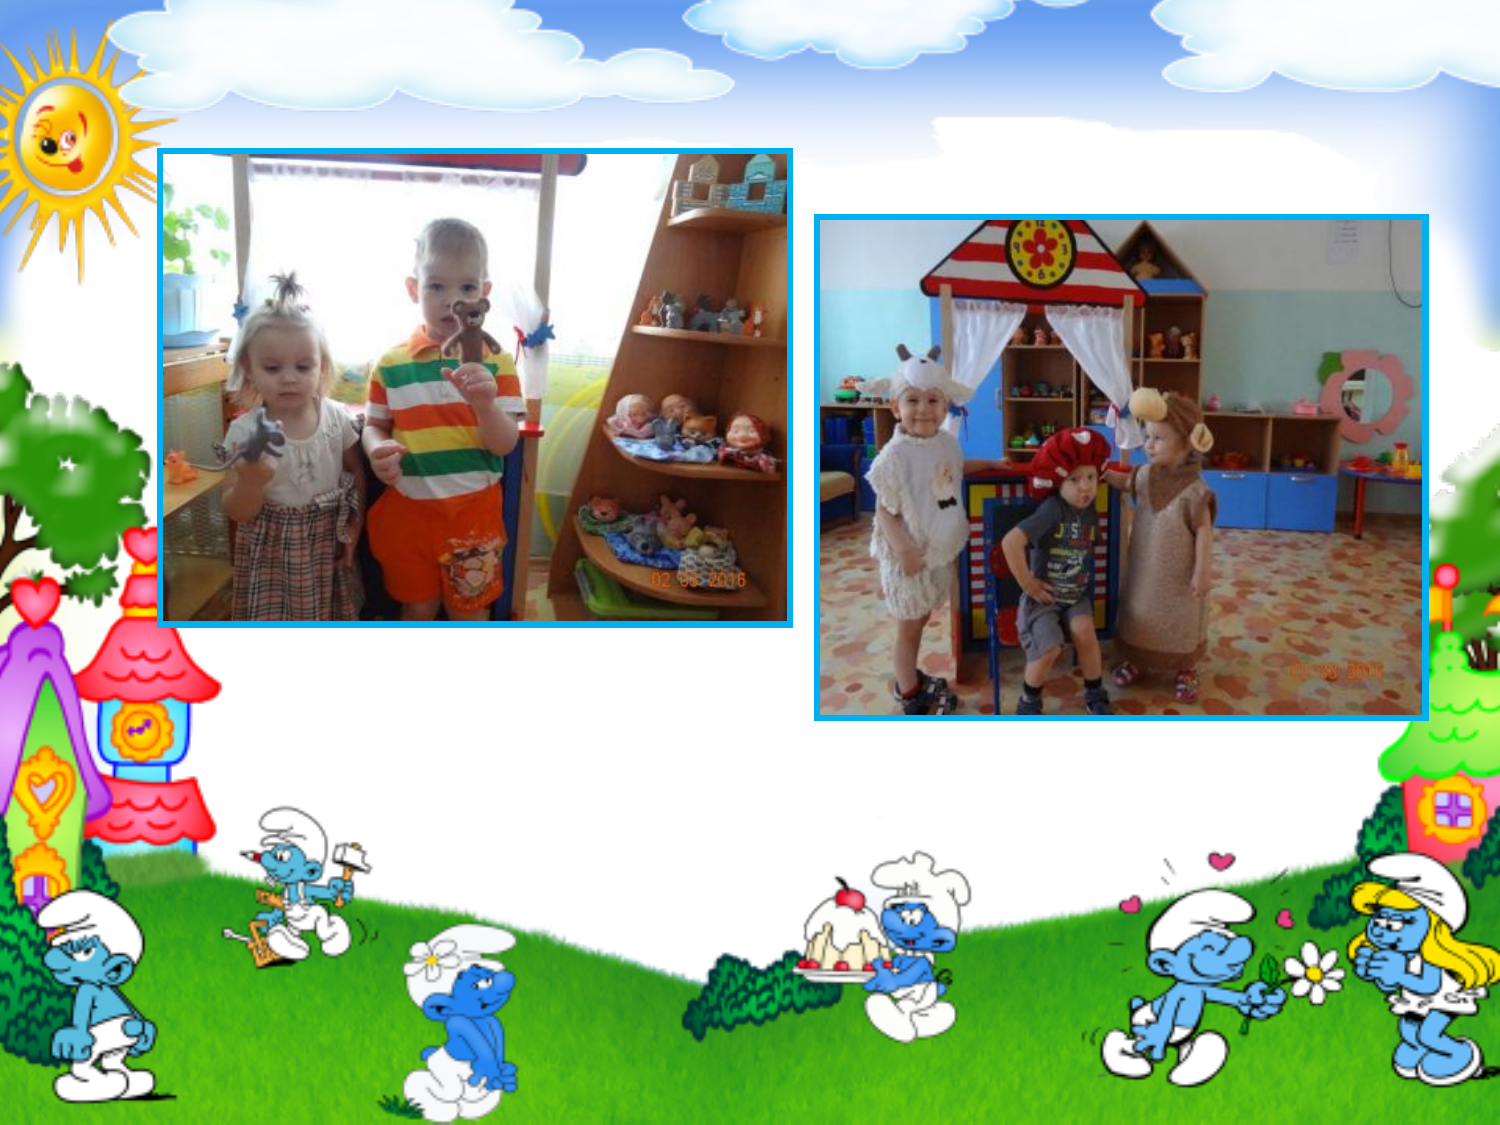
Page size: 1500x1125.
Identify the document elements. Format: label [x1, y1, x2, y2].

picture [164, 155, 786, 620]
picture [821, 221, 1421, 714]
